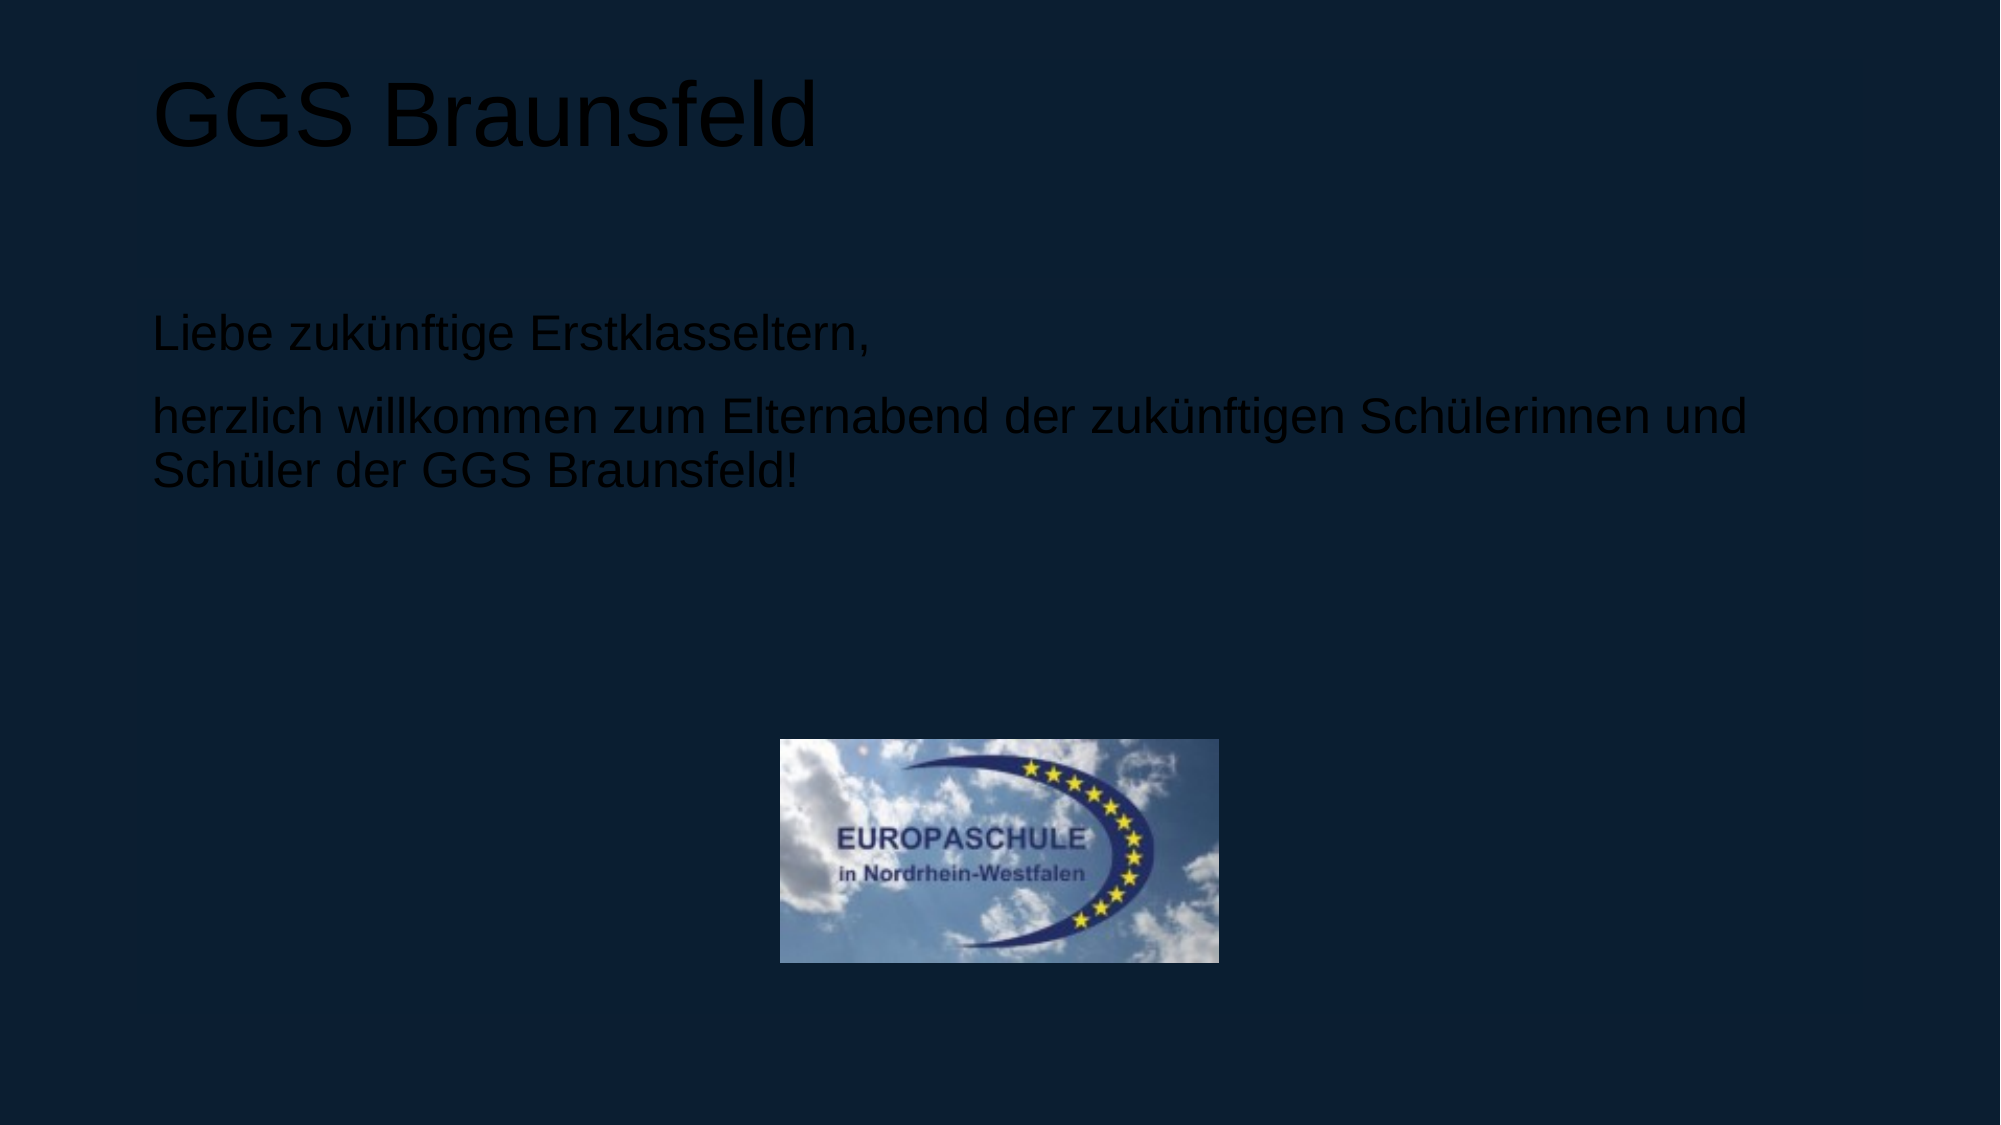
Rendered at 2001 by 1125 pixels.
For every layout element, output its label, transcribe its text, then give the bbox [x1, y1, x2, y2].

picture [780, 739, 1219, 963]
title GGS Braunsfeld [137, 59, 1863, 278]
list Liebe zukünftige Erstklasseltern, herzlich willkommen zum Elternabend der zukünftigen Schülerinnen und Schüler der GGS Braunsfeld! [137, 299, 1863, 1014]
